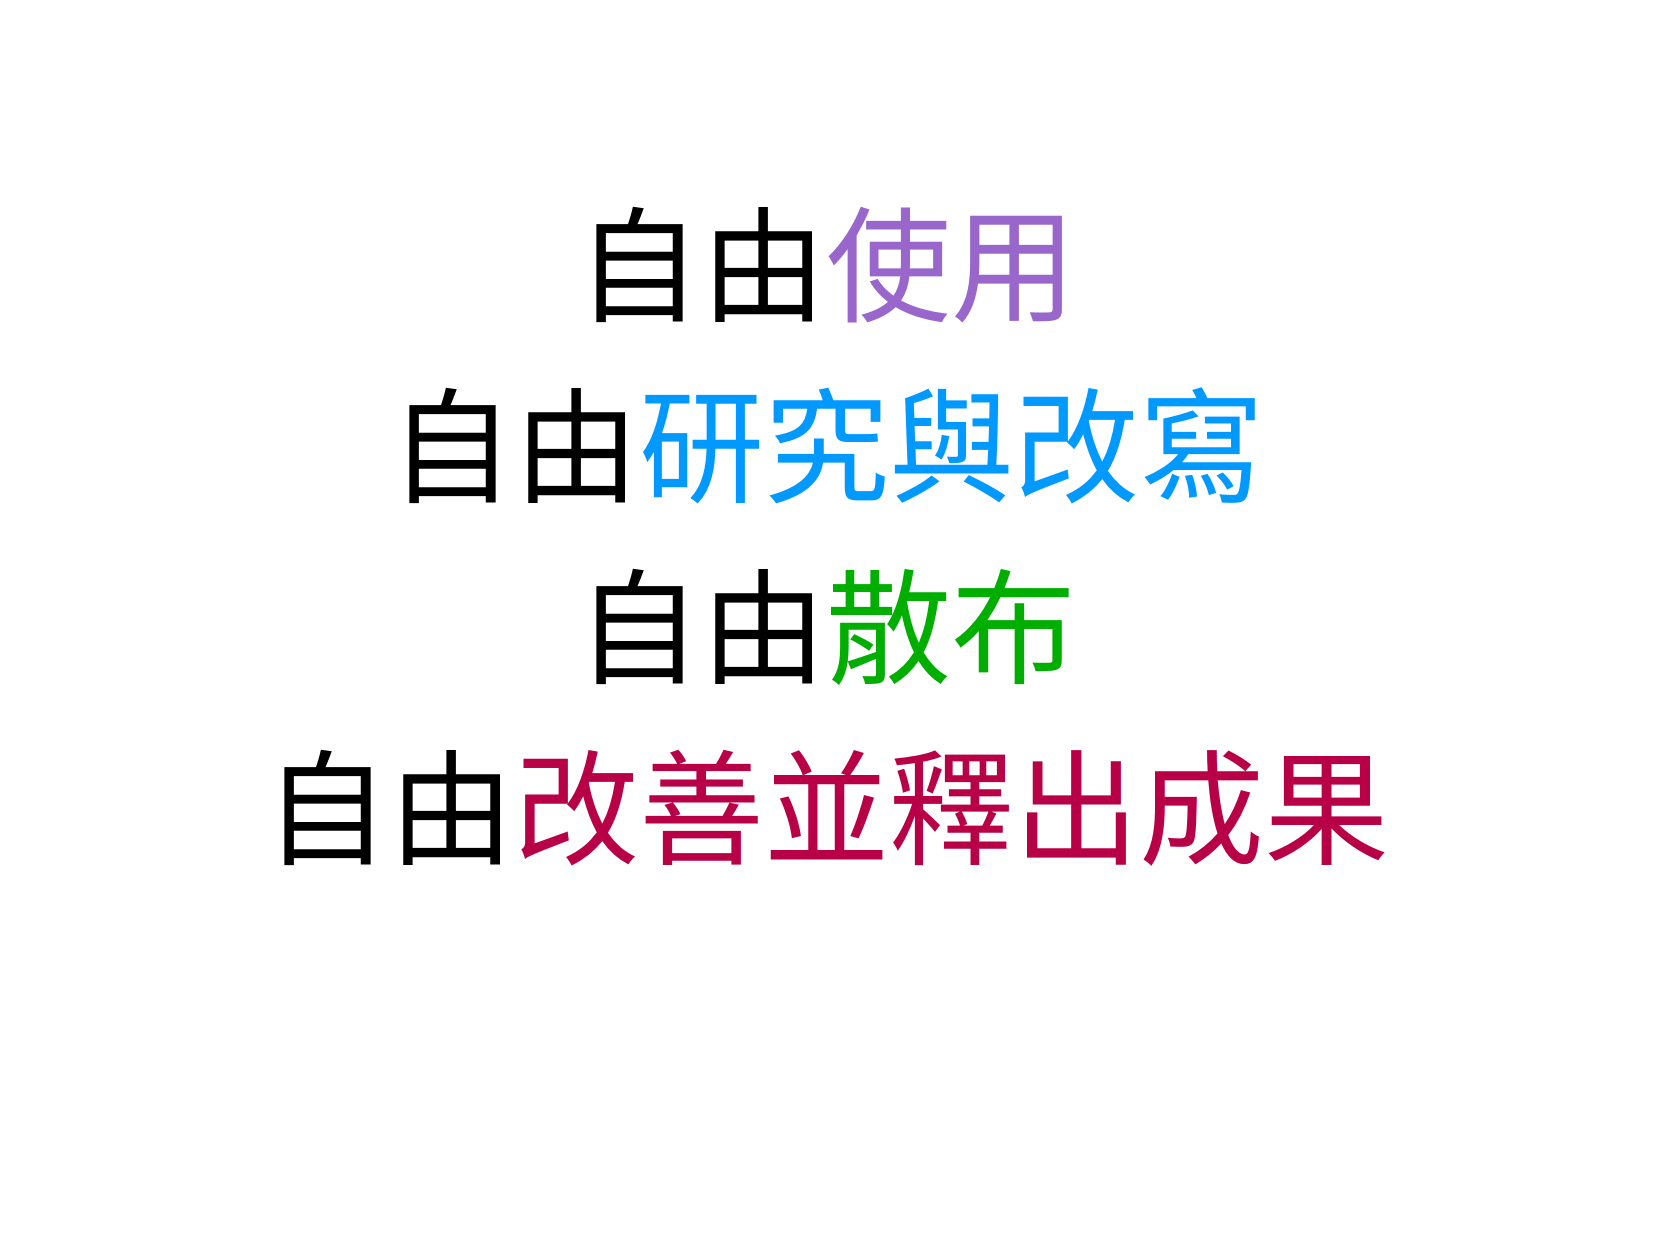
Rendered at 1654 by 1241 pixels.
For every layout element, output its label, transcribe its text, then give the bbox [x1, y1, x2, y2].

subtitle 自由使用 自由研究與改寫 自由散布 自由改善並釋出成果 [82, 49, 1571, 1010]
